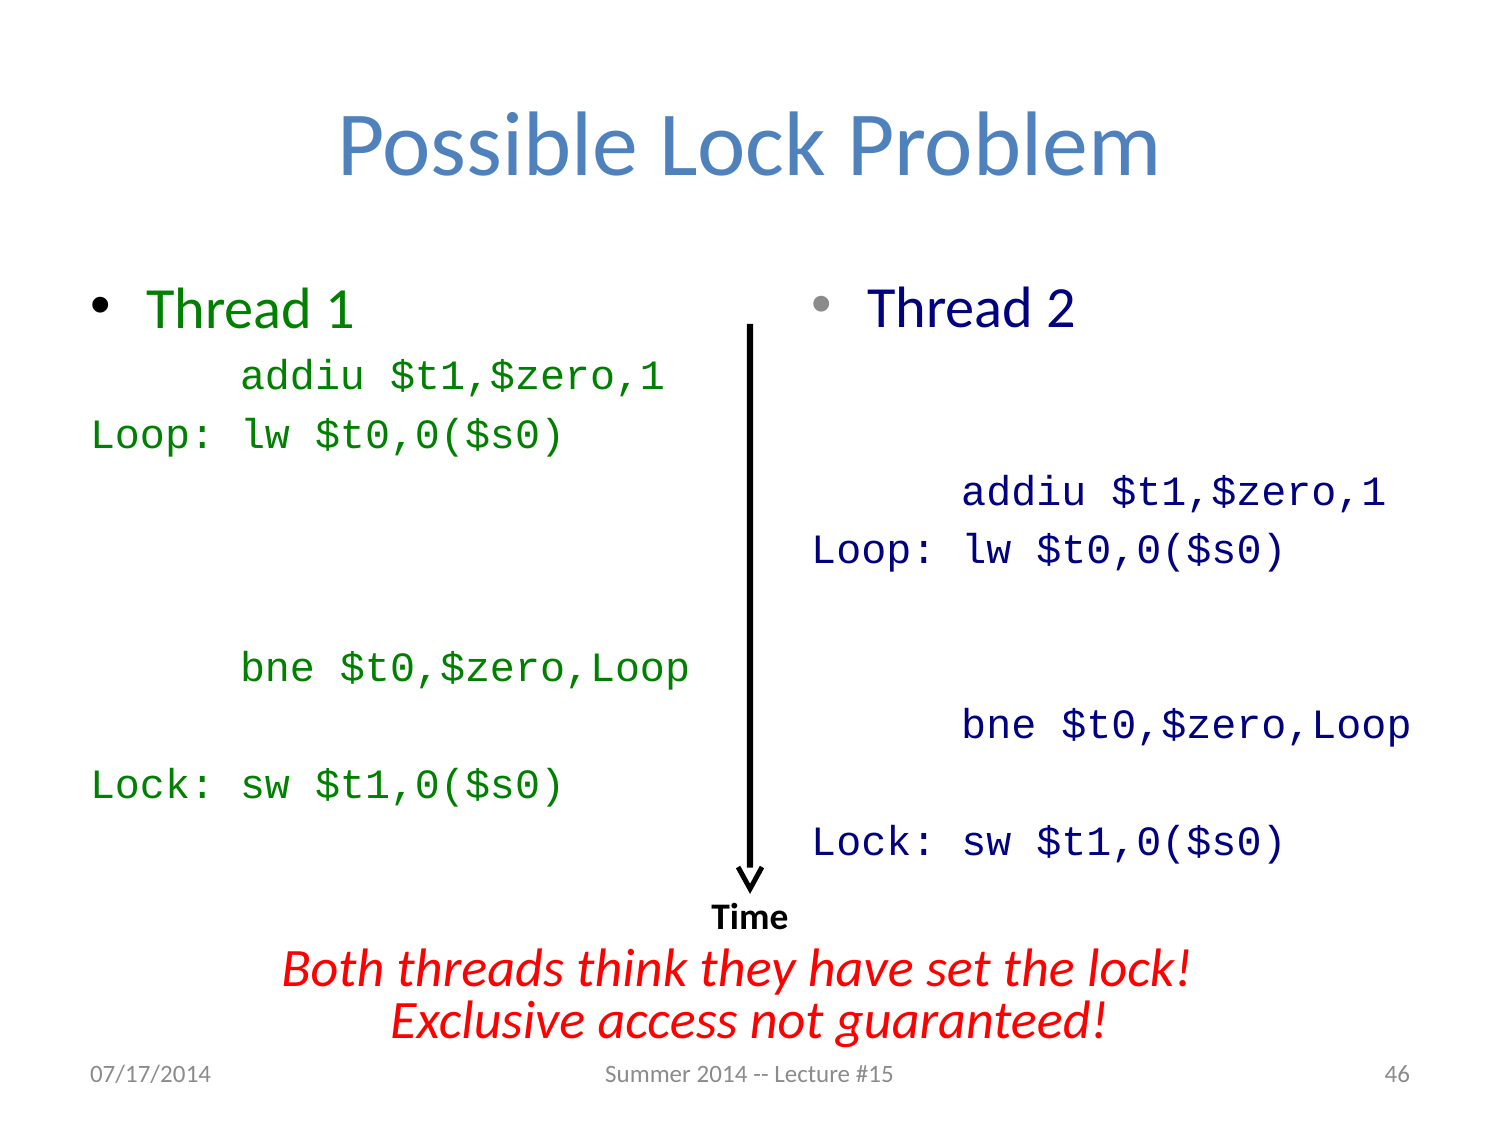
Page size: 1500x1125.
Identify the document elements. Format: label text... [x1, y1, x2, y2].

slide_number 07/17/2014 [75, 1058, 425, 1103]
footer Summer 2014 -- Lecture #15 [512, 1058, 988, 1103]
text_box Both threads think they have set the lock! Exclusive access not guaranteed! [74, 937, 1425, 1058]
list Thread 1 addiu $t1,$zero,1 Loop: lw $t0,0($s0) bne $t0,$zero,Loop Lock: sw $t1,0($s0) [75, 262, 776, 937]
slide_number <number> [1074, 1058, 1425, 1103]
list Thread 2 addiu $t1,$zero,1 Loop: lw $t0,0($s0) bne $t0,$zero,Loop Lock: sw $t1,0($s0) [796, 195, 1459, 938]
text_box Time [696, 884, 804, 937]
title Possible Lock Problem [75, 45, 1425, 233]
